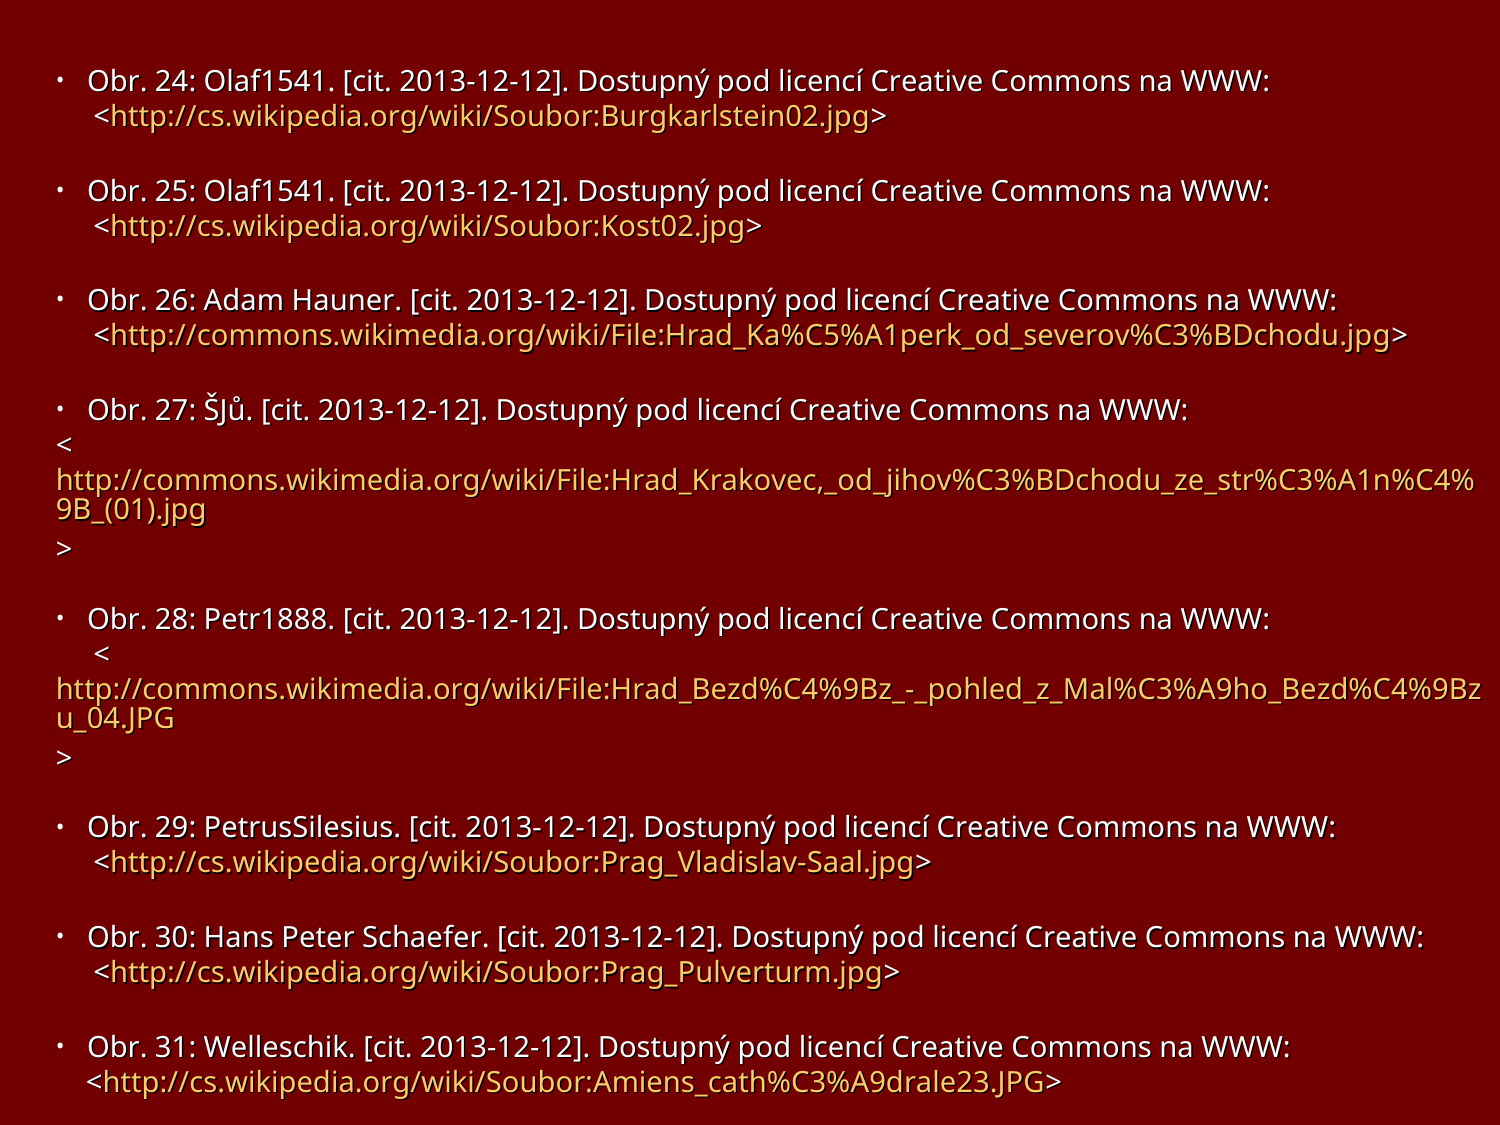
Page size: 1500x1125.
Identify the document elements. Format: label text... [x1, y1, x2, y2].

text_box Obr. 24: Olaf1541. [cit. 2013-12-12]. Dostupný pod licencí Creative Commons na WWW: <http://cs.wikipedia.org/wiki/Soubor:Burgkarlstein02.jpg> Obr. 25: Olaf1541. [cit. 2013-12-12]. Dostupný pod licencí Creative Commons na WWW: <http://cs.wikipedia.org/wiki/Soubor:Kost02.jpg> Obr. 26: Adam Hauner. [cit. 2013-12-12]. Dostupný pod licencí Creative Commons na WWW: <http://commons.wikimedia.org/wiki/File:Hrad_Ka%C5%A1perk_od_severov%C3%BDchodu.jpg> Obr. 27: ŠJů. [cit. 2013-12-12]. Dostupný pod licencí Creative Commons na WWW: <http://commons.wikimedia.org/wiki/File:Hrad_Krakovec,_od_jihov%C3%BDchodu_ze_str%C3%A1n%C4%9B_(01).jpg> Obr. 28: Petr1888. [cit. 2013-12-12]. Dostupný pod licencí Creative Commons na WWW: <http://commons.wikimedia.org/wiki/File:Hrad_Bezd%C4%9Bz_-_pohled_z_Mal%C3%A9ho_Bezd%C4%9Bzu_04.JPG> Obr. 29: PetrusSilesius. [cit. 2013-12-12]. Dostupný pod licencí Creative Commons na WWW: <http://cs.wikipedia.org/wiki/Soubor:Prag_Vladislav-Saal.jpg> Obr. 30: Hans Peter Schaefer. [cit. 2013-12-12]. Dostupný pod licencí Creative Commons na WWW: <http://cs.wikipedia.org/wiki/Soubor:Prag_Pulverturm.jpg> Obr. 31: Welleschik. [cit. 2013-12-12]. Dostupný pod licencí Creative Commons na WWW: <http://cs.wikipedia.org/wiki/Soubor:Amiens_cath%C3%A9drale23.JPG> Obr. 32: [cit. 2013-12-12]. Dostupný pod licencí Public domain na WWW: <http://cs.wikipedia.org/wiki/Soubor:Gotic3d2.jpg> [41, 54, 1500, 1125]
